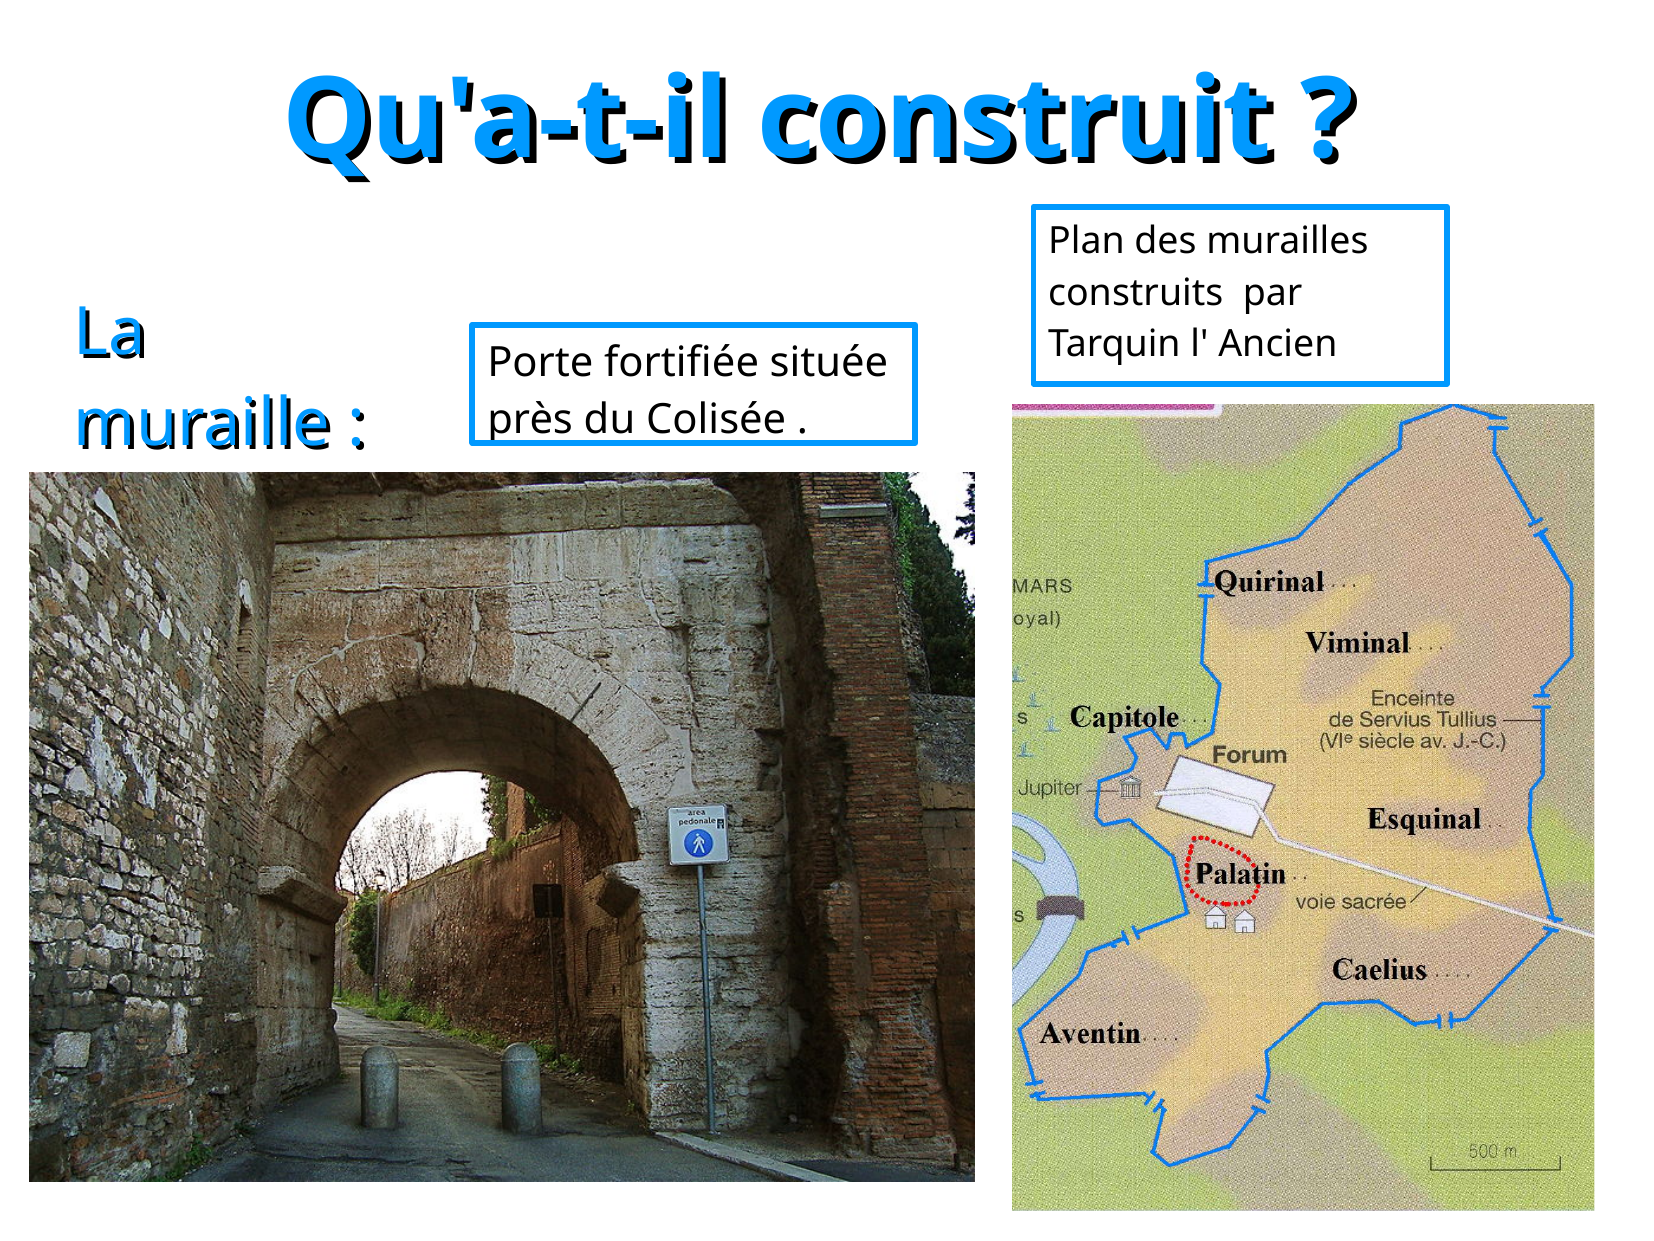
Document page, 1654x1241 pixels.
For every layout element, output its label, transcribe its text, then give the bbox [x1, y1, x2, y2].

picture [1012, 404, 1595, 1211]
text_box Porte fortifiée située près du Colisée . [475, 328, 912, 440]
text_box Plan des murailles construits par Tarquin l' Ancien [1033, 206, 1447, 409]
text_box La muraille : [59, 275, 465, 384]
picture [29, 472, 975, 1182]
text_box Qu'a-t-il construit ? [219, 29, 1418, 202]
text_box Porte fortifiée située près du Colisée . [472, 324, 945, 456]
